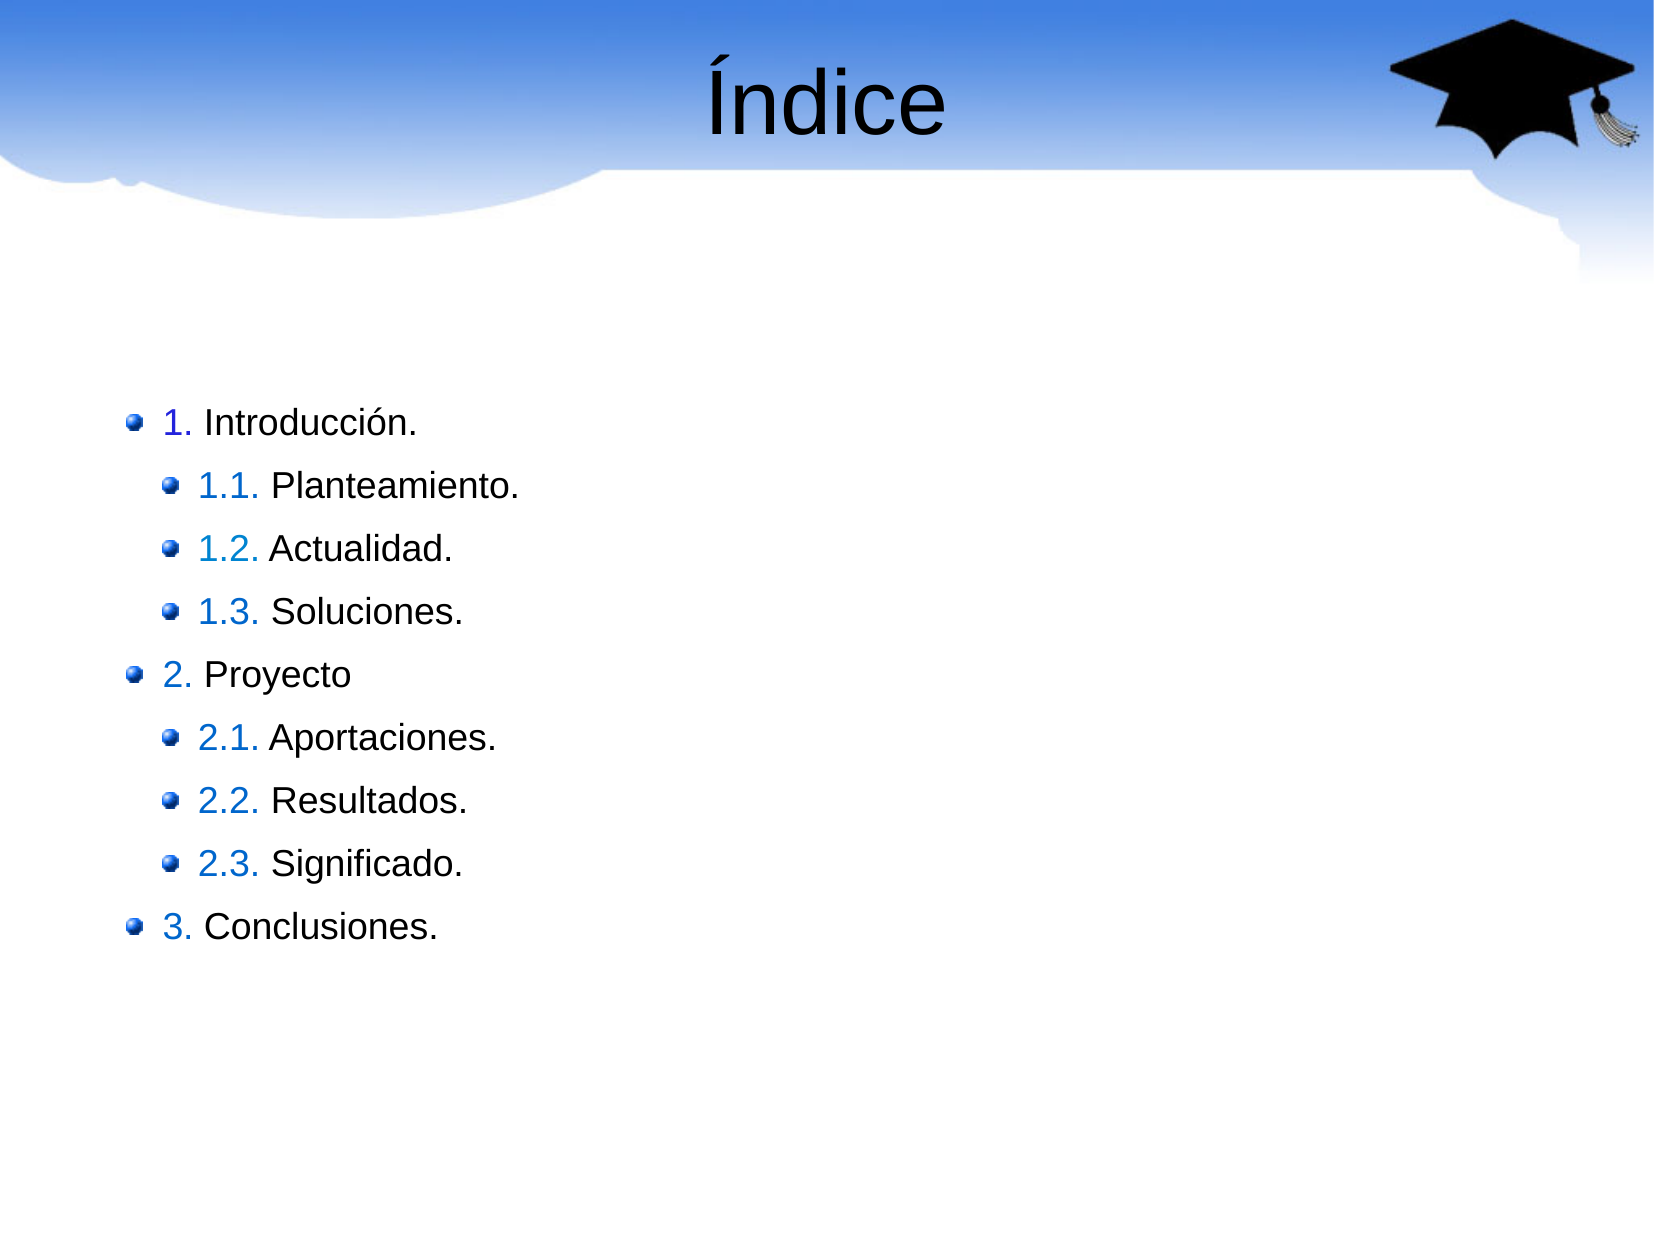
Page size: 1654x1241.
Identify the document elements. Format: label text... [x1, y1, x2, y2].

text_box 1. Introducción. 1.1. Planteamiento. 1.2. Actualidad. 1.3. Soluciones. 2. Proyecto 2.1. Aportaciones. 2.2. Resultados. 2.3. Significado. 3. Conclusiones. [112, 373, 1542, 977]
picture [0, 0, 1654, 1240]
title Índice [82, 0, 1571, 207]
